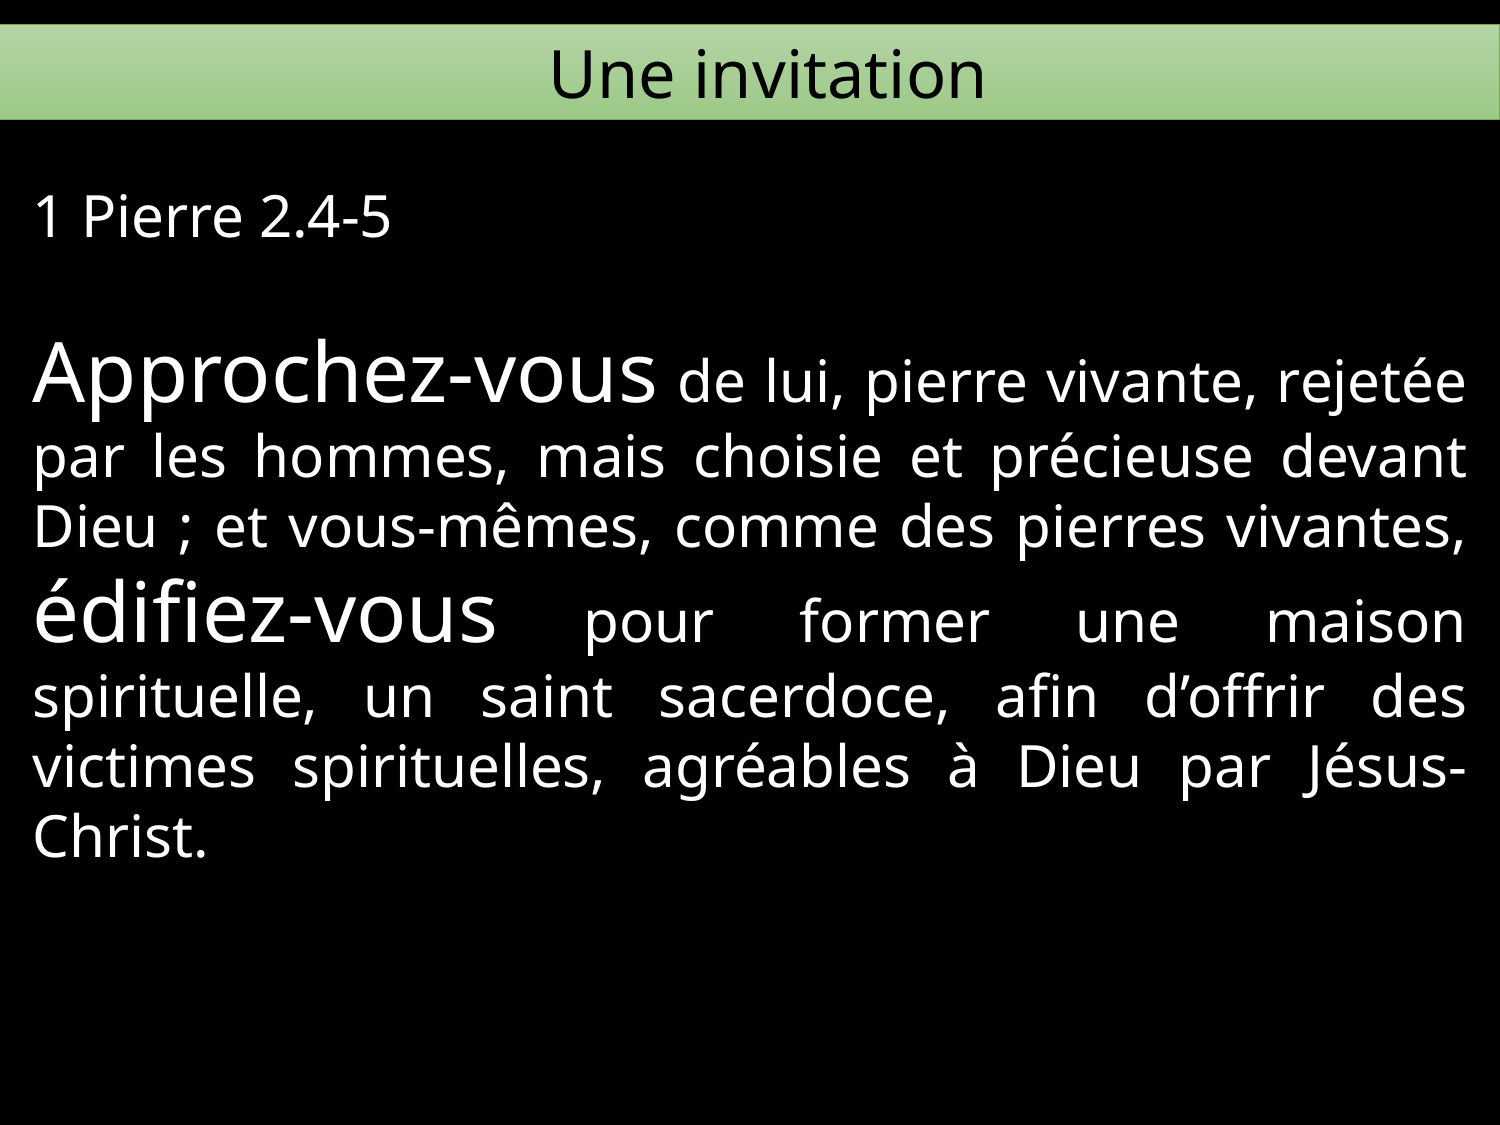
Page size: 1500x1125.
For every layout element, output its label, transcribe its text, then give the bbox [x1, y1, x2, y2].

text_box Une invitation [0, 24, 1500, 120]
text_box 1 Pierre 2.4-5 Approchez-vous de lui, pierre vivante, rejetée par les hommes, mais choisie et précieuse devant Dieu ; et vous-mêmes, comme des pierres vivantes, édifiez-vous pour former une maison spirituelle, un saint sacerdoce, afin d’offrir des victimes spirituelles, agréables à Dieu par Jésus-Christ. [17, 171, 1482, 877]
